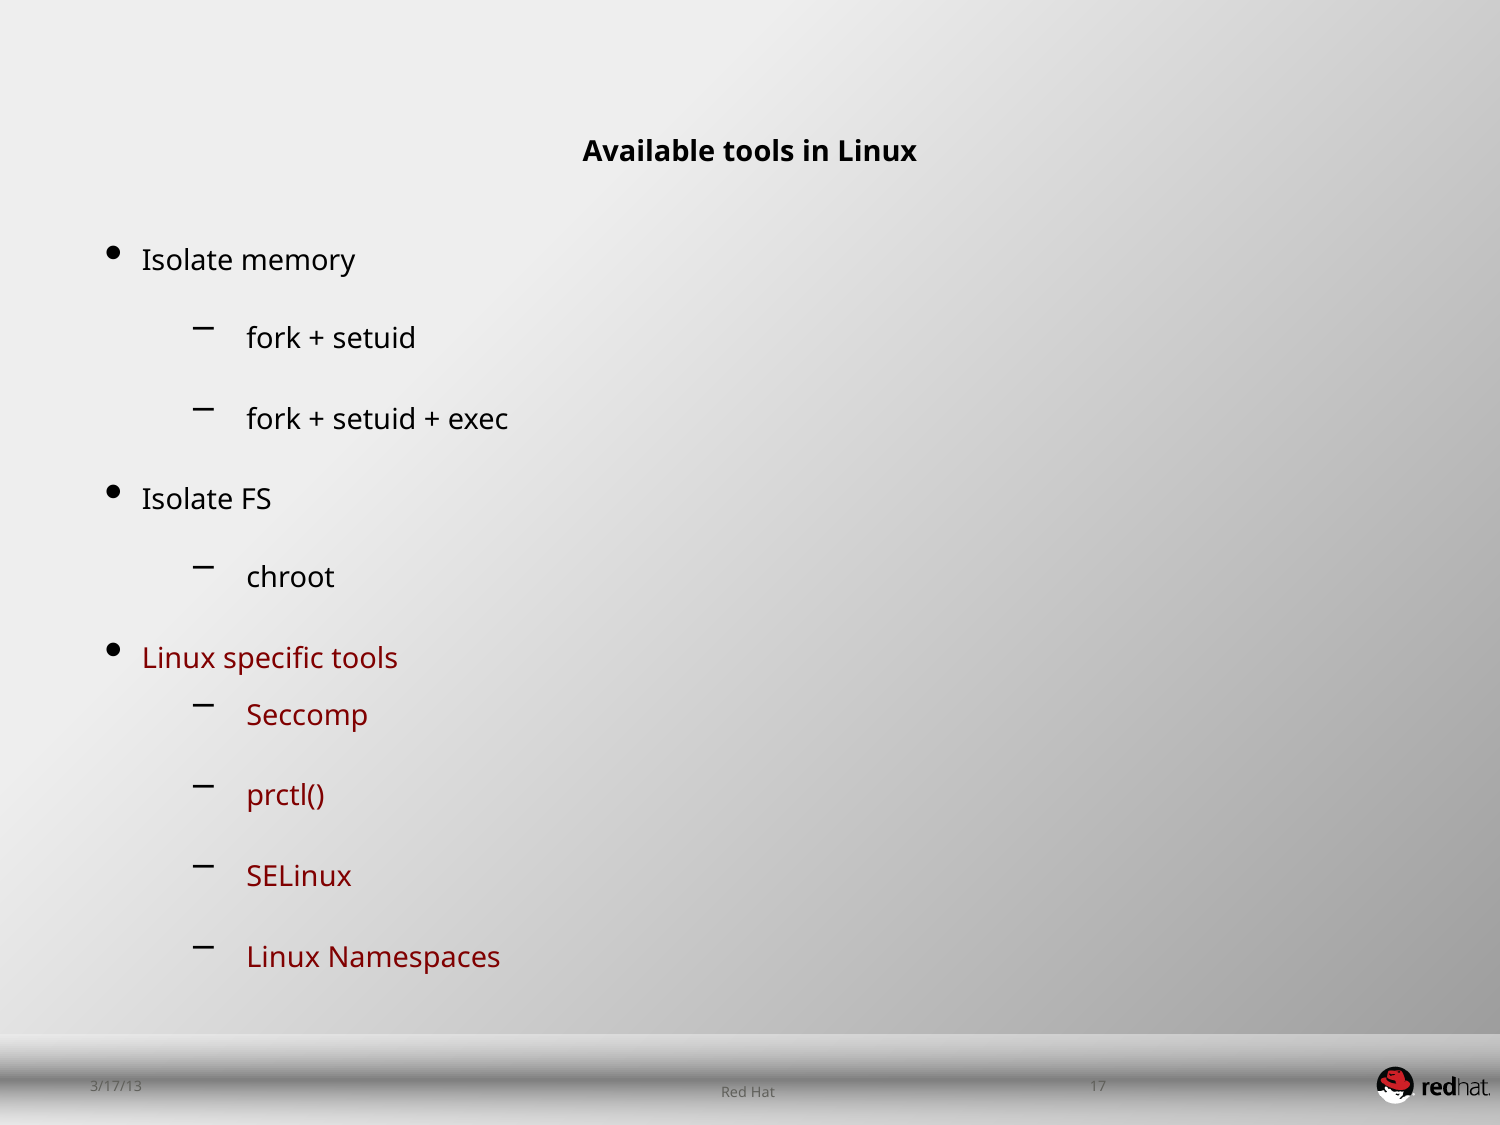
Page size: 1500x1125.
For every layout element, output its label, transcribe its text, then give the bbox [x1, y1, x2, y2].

picture [1364, 1057, 1500, 1110]
slide_number <number> [1074, 1051, 1337, 1112]
footer Red Hat [300, 1065, 1200, 1110]
slide_number 3/17/13 [75, 1051, 425, 1112]
list Isolate memory fork + setuid fork + setuid + exec Isolate FS chroot Linux specific tools Seccomp prctl() SELinux Linux Namespaces [74, 209, 1425, 1012]
title Available tools in Linux [75, 22, 1426, 188]
